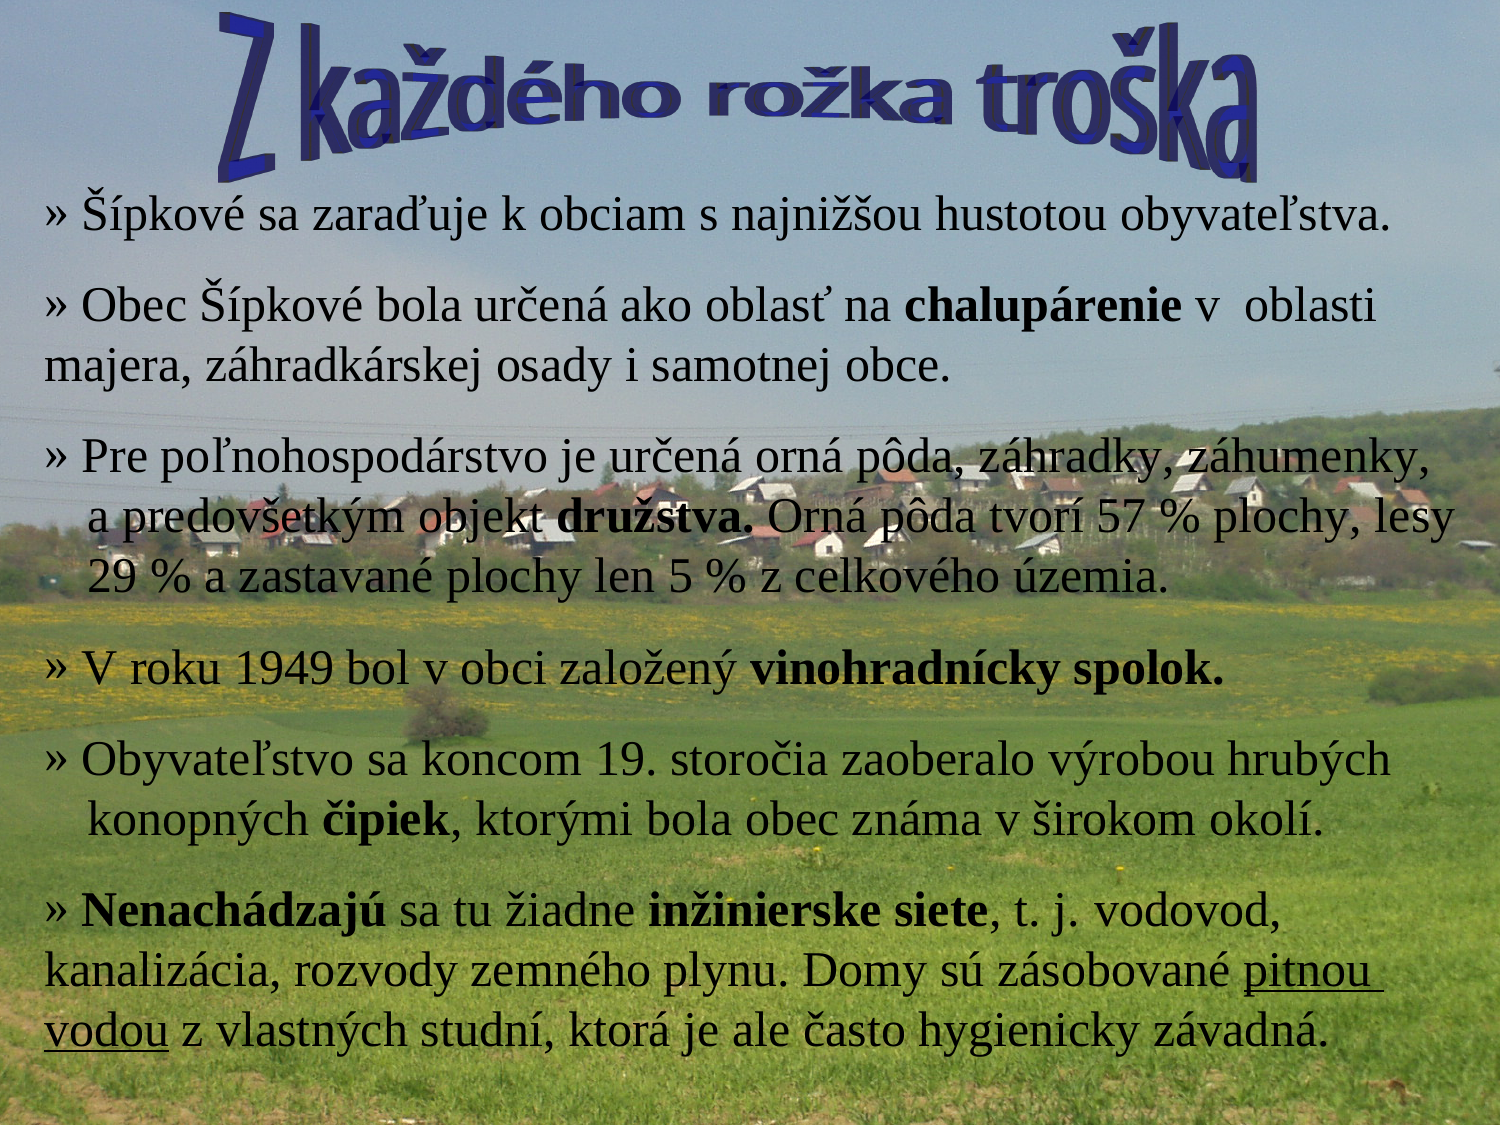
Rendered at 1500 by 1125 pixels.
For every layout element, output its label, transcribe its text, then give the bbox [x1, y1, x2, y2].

picture [0, 0, 1500, 1125]
text_box Šípkové sa zaraďuje k obciam s najnižšou hustotou obyvateľstva. Obec Šípkové bola určená ako oblasť na chalupárenie v oblasti majera, záhradkárskej osady i samotnej obce. Pre poľnohospodárstvo je určená orná pôda, záhradky, záhumenky, a predovšetkým objekt družstva. Orná pôda tvorí 57 % plochy, lesy 29 % a zastavané plochy len 5 % z celkového územia. V roku 1949 bol v obci založený vinohradnícky spolok. Obyvateľstvo sa koncom 19. storočia zaoberalo výrobou hrubých konopných čipiek, ktorými bola obec známa v širokom okolí. Nenachádzajú sa tu žiadne inžinierske siete, t. j. vodovod, kanalizácia, rozvody zemného plynu. Domy sú zásobované pitnou vodou z vlastných studní, ktorá je ale často hygienicky závadná. [29, 172, 1471, 1065]
